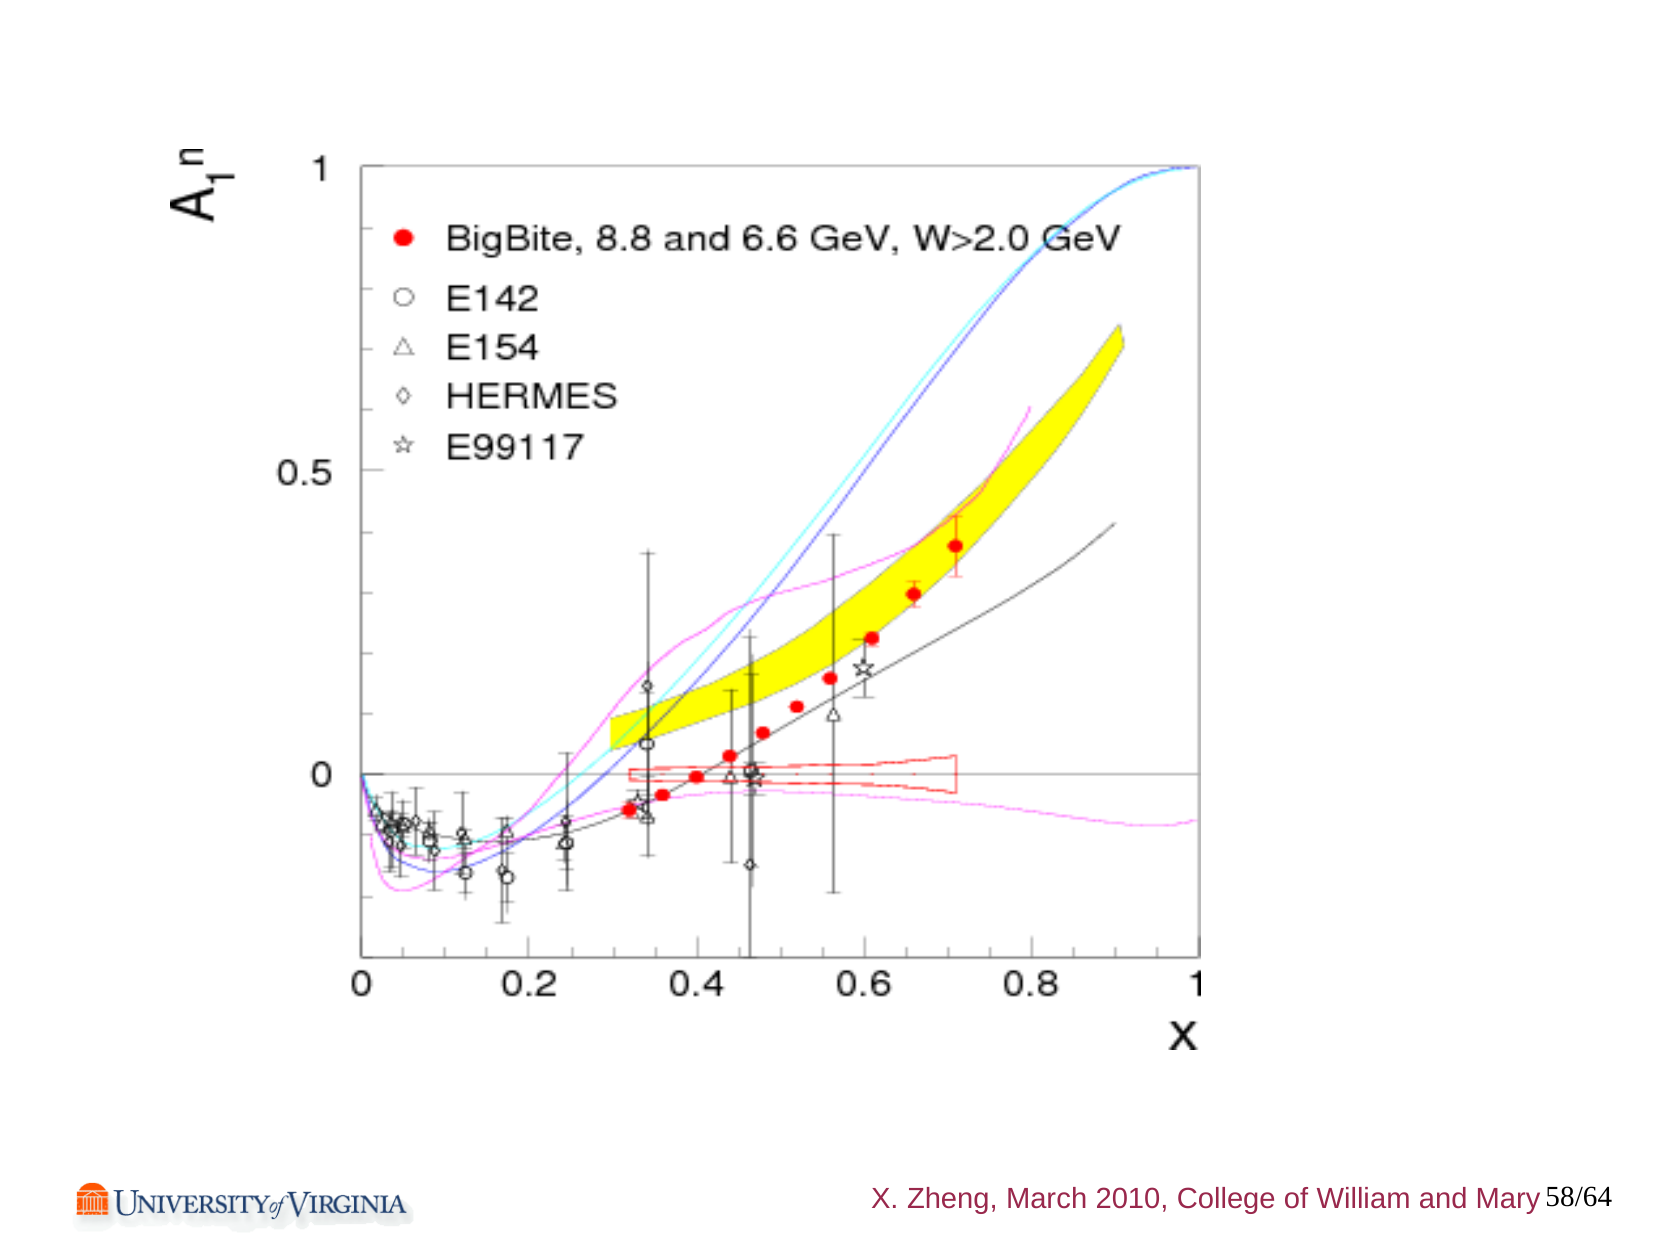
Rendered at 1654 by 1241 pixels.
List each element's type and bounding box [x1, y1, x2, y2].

picture [170, 149, 1201, 1051]
picture [53, 1165, 427, 1241]
